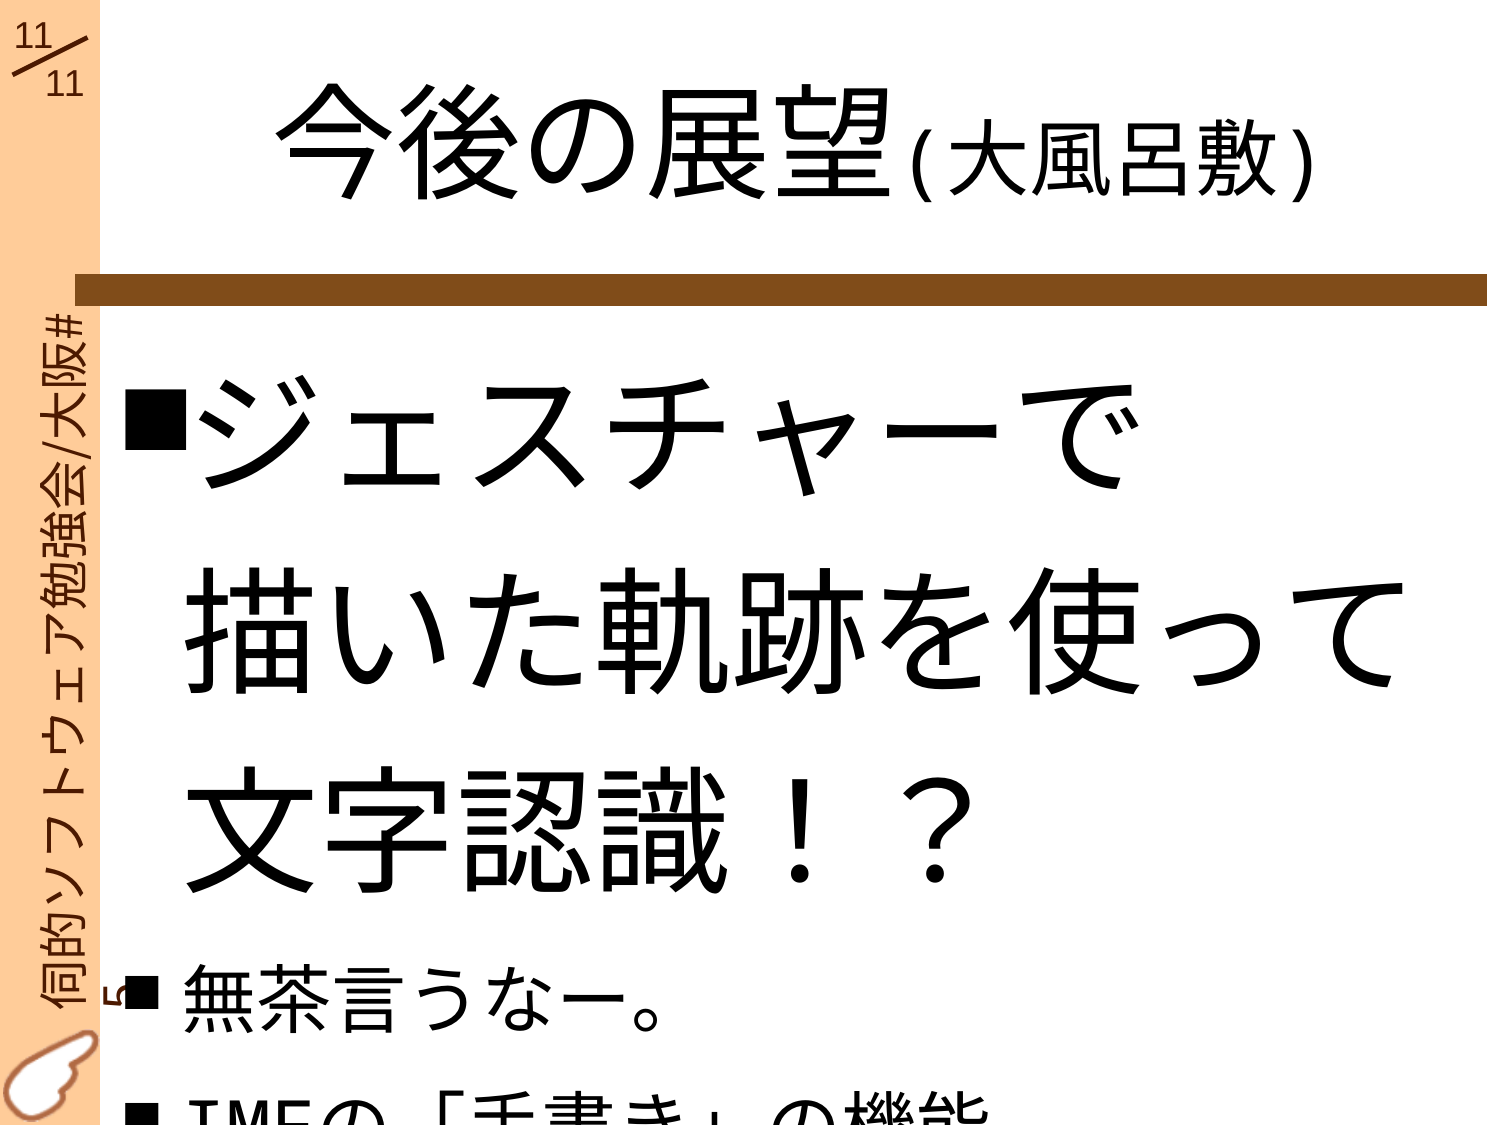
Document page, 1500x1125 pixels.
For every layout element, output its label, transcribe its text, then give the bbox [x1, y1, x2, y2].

title 今後の展望(大風呂敷) [125, 35, 1476, 236]
list ジェスチャーで 描いた軌跡を使って 文字認識！？ 無茶言うなー。 IMEの「手書き」の機能 パクれないんですかね… [125, 324, 1476, 1065]
picture [3, 1029, 100, 1122]
